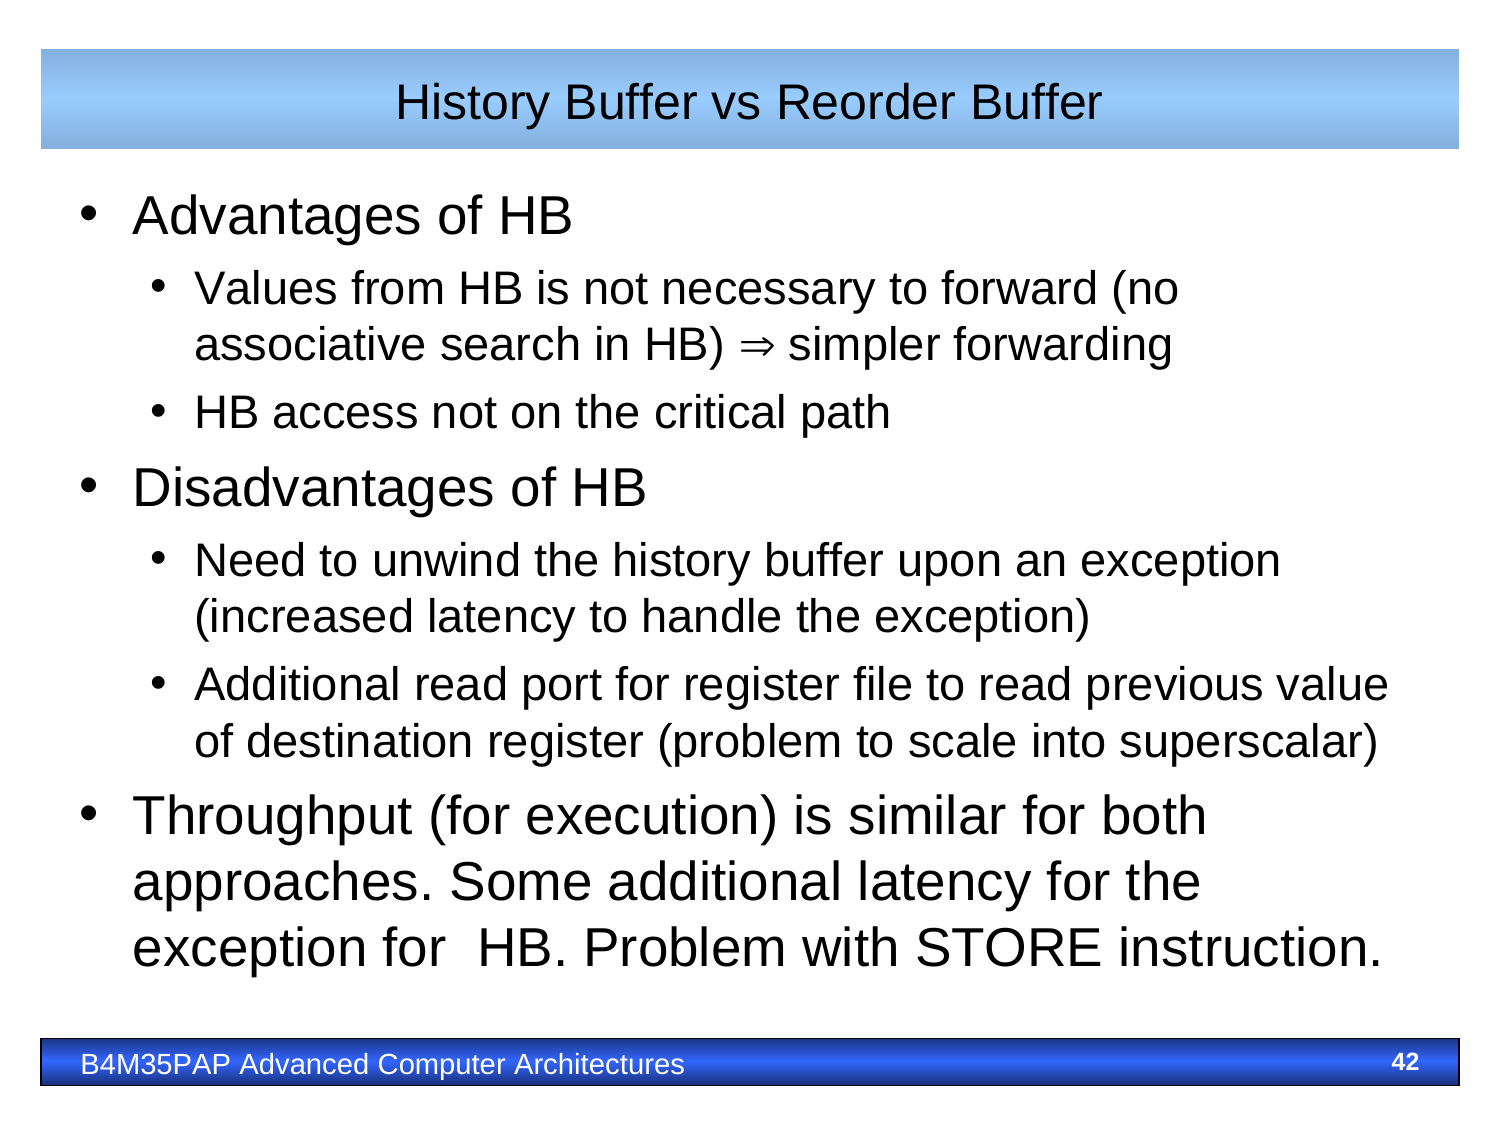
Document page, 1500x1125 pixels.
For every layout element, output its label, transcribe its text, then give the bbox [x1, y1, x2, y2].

title History Buffer vs Reorder Buffer [41, 49, 1459, 149]
list Advantages of HB Values from HB is not necessary to forward (no associative search in HB) ⇒ simpler forwarding HB access not on the critical path Disadvantages of HB Need to unwind the history buffer upon an exception (increased latency to handle the exception) Additional read port for register file to read previous value of destination register (problem to scale into superscalar) Throughput (for execution) is similar for both approaches. Some additional latency for the exception for HB. Problem with STORE instruction. [64, 172, 1436, 1000]
